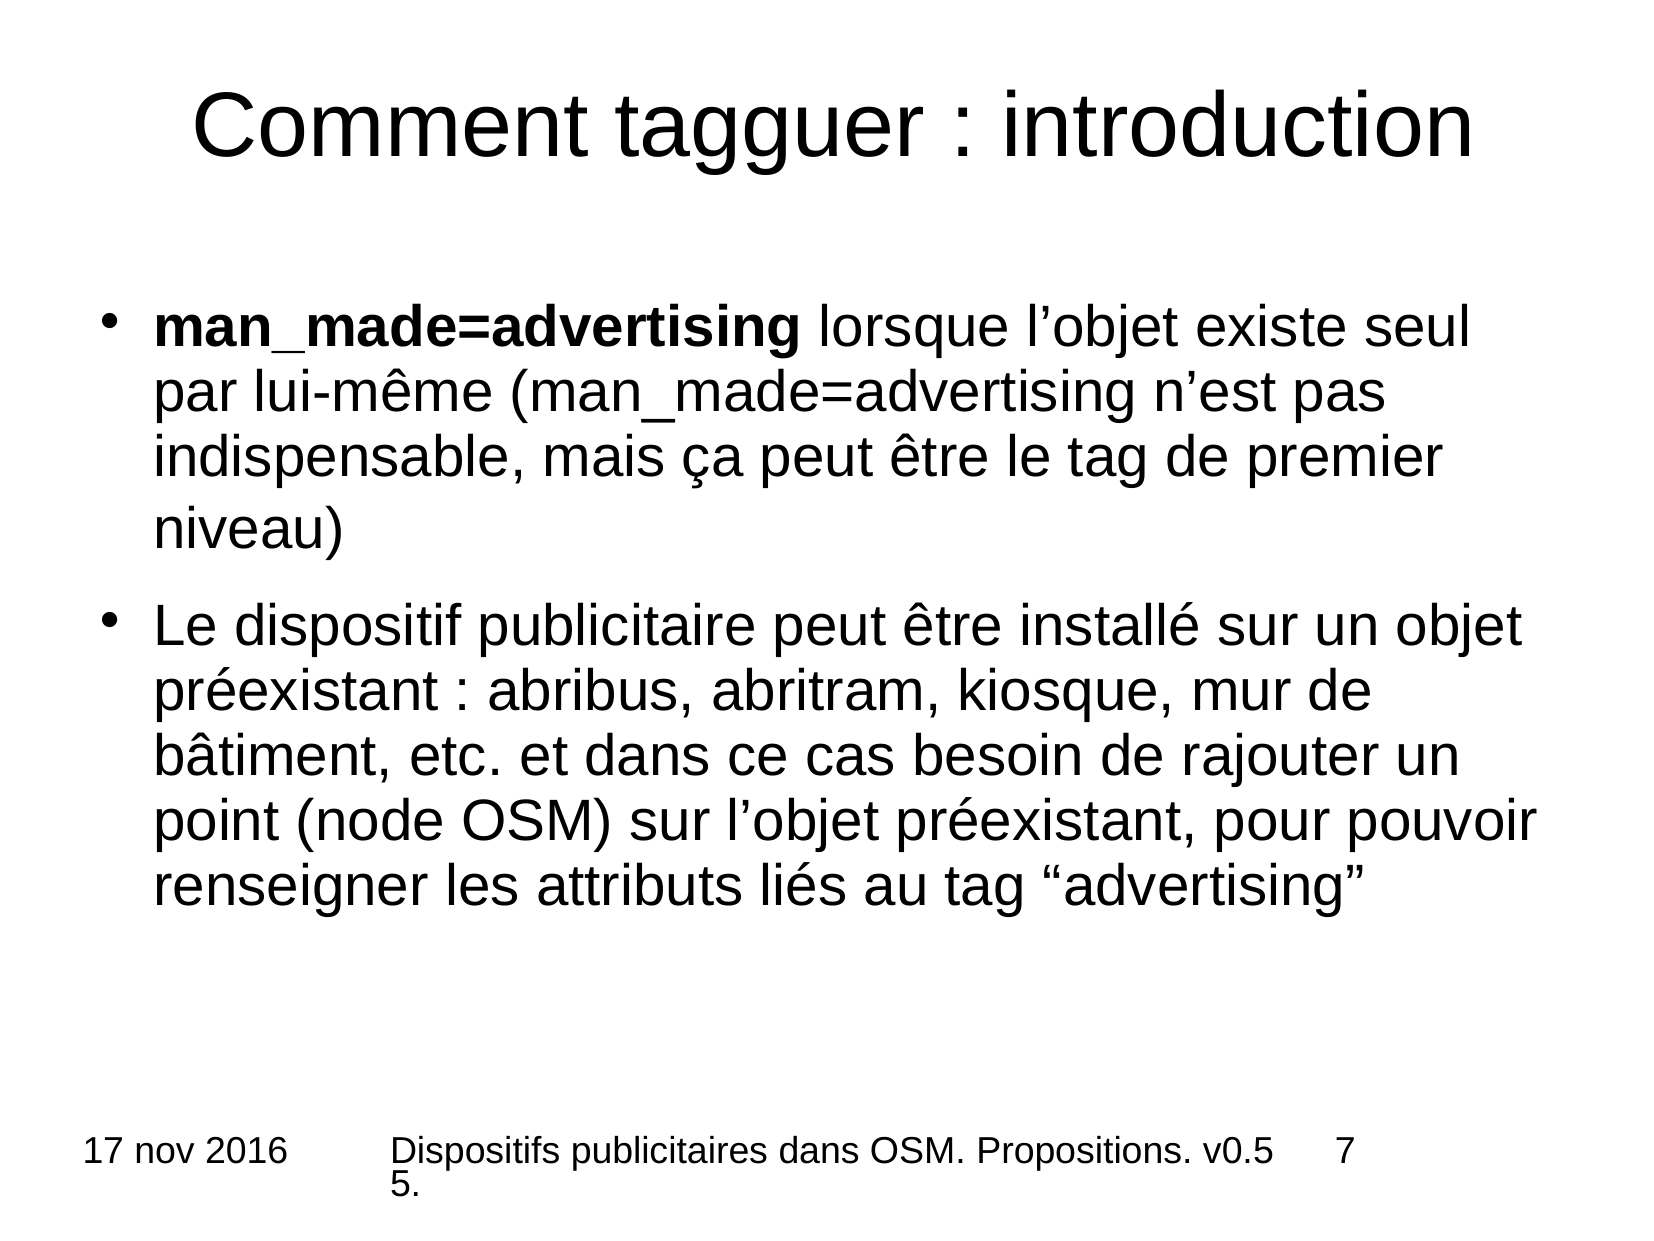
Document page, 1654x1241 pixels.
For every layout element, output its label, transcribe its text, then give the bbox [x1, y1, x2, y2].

title Comment tagguer : introduction [90, 19, 1579, 225]
list man_made=advertising lorsque l’objet existe seul par lui-même (man_made=advertising n’est pas indispensable, mais ça peut être le tag de premier niveau) Le dispositif publicitaire peut être installé sur un objet préexistant : abribus, abritram, kiosque, mur de bâtiment, etc. et dans ce cas besoin de rajouter un point (node OSM) sur l’objet préexistant, pour pouvoir renseigner les attributs liés au tag “advertising” [82, 179, 1571, 1110]
